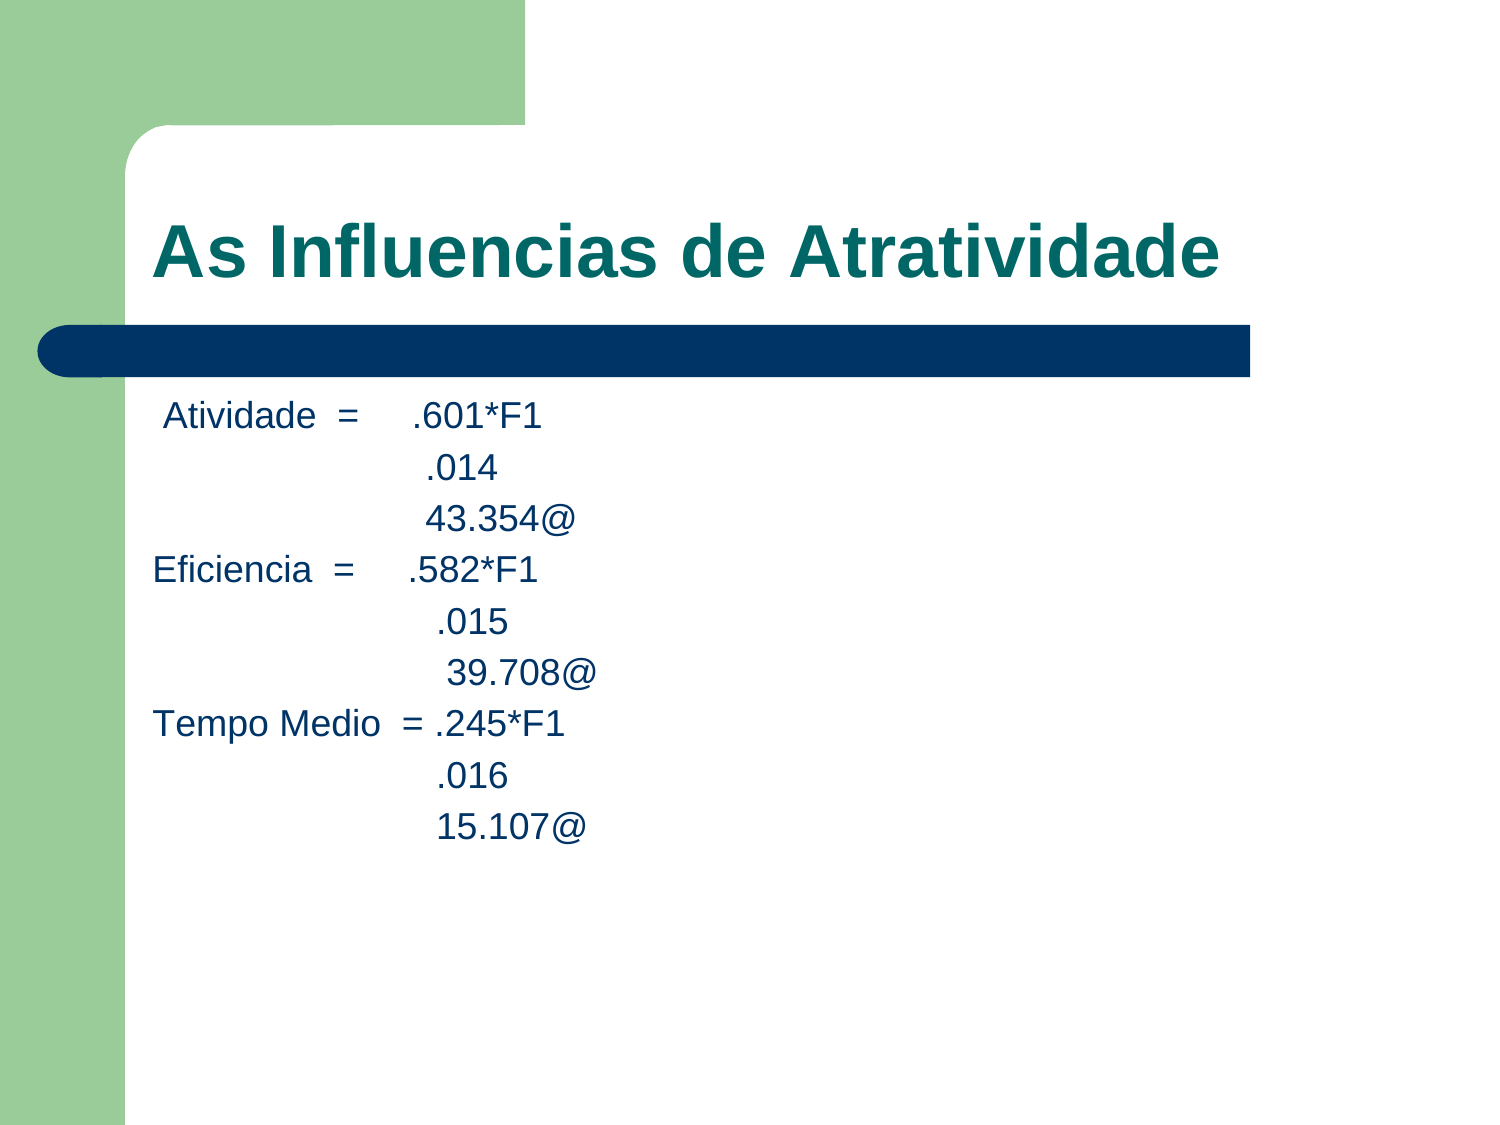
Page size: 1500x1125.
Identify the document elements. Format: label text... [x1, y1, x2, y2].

list Atividade = .601*F1 .014 43.354@ Eficiencia = .582*F1 .015 39.708@ Tempo Medio = .245*F1 .016 15.107@ [137, 387, 1400, 999]
title As Influencias de Atratividade [136, 136, 1414, 301]
